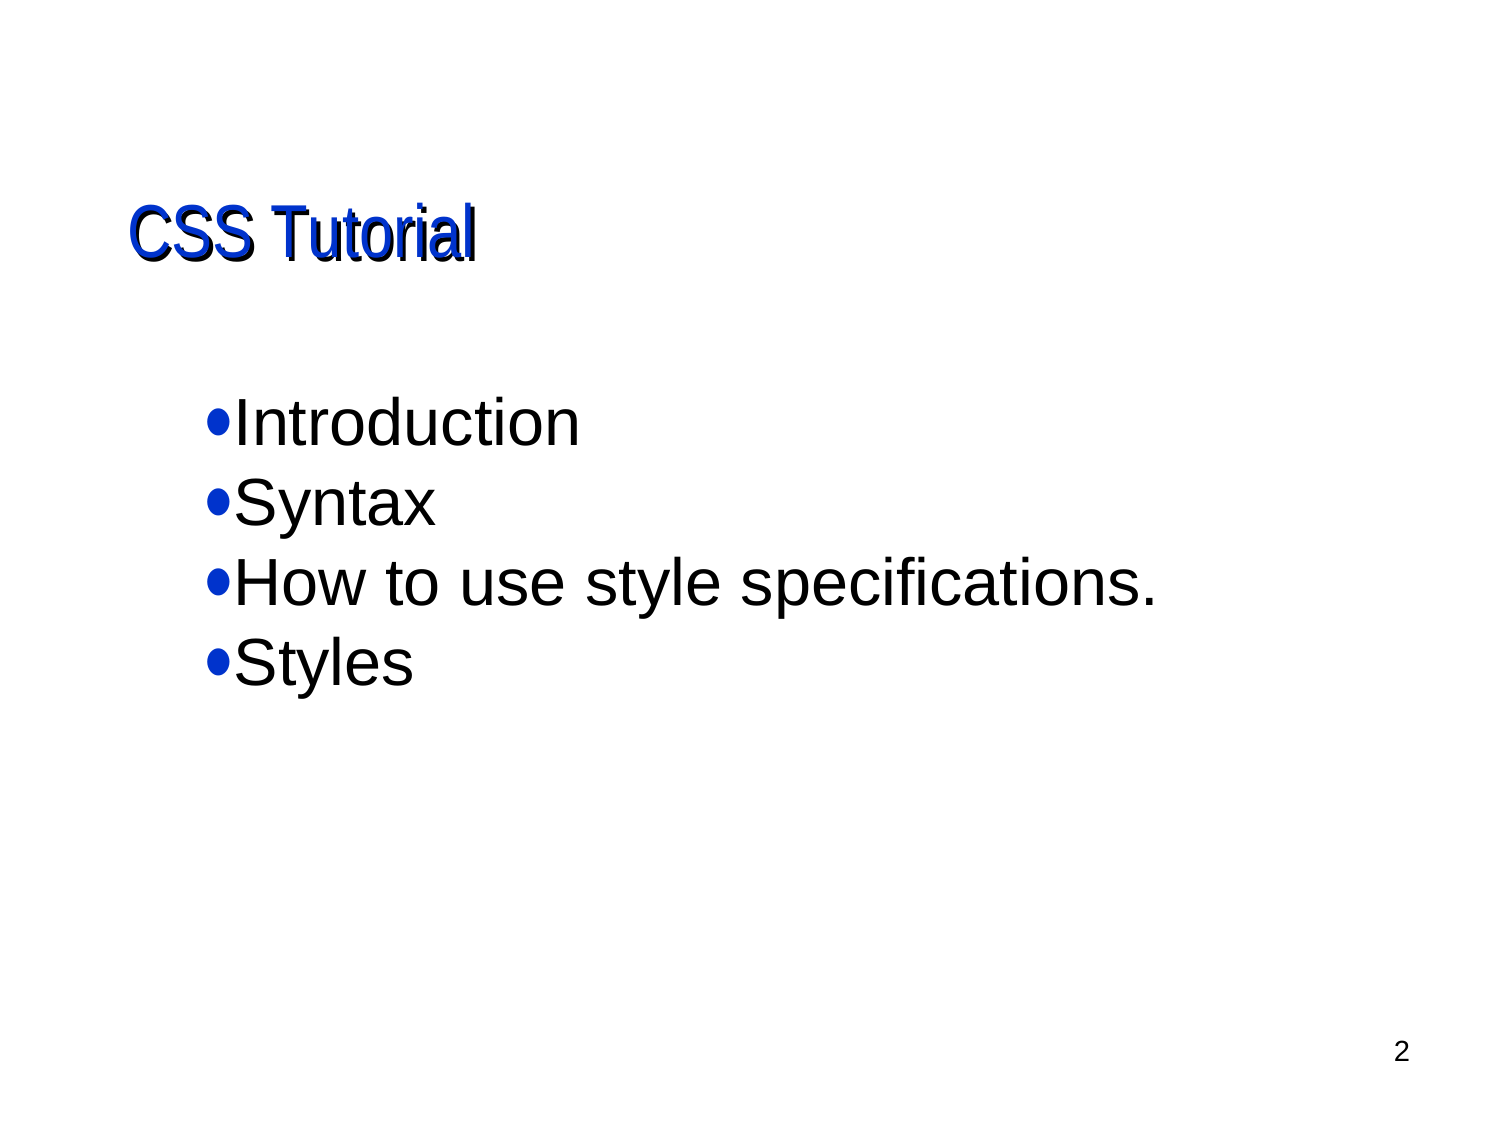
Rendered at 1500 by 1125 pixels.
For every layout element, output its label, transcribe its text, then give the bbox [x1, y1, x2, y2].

text_box CSS Tutorial [112, 174, 1476, 281]
text_box Introduction Syntax How to use style specifications. Styles [190, 371, 1381, 707]
